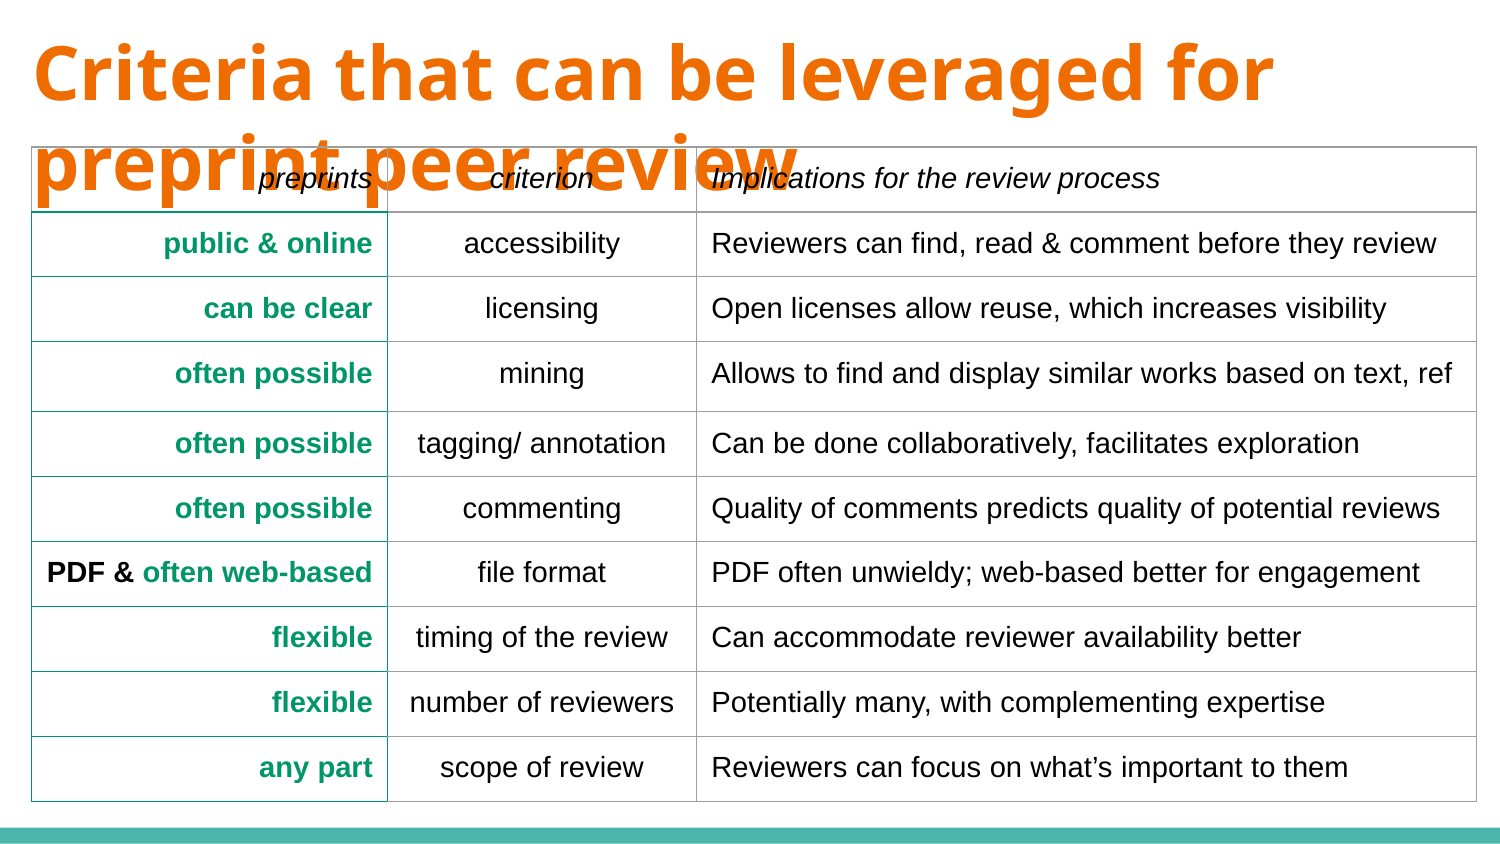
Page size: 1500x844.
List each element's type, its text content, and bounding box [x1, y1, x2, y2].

title Criteria that can be leveraged for preprint peer review [17, 10, 1500, 221]
table_header preprints [32, 148, 387, 211]
table_cell any part [32, 737, 387, 801]
table_cell file format [388, 542, 696, 606]
table_cell Quality of comments predicts quality of potential reviews [697, 477, 1476, 541]
table_header criterion [388, 148, 696, 211]
table_cell Can be done collaboratively, facilitates exploration [697, 412, 1476, 476]
table_cell mining [388, 342, 696, 411]
table_cell PDF often unwieldy; web-based better for engagement [697, 542, 1476, 606]
table_cell accessibility [388, 213, 696, 276]
table_header Implications for the review process [697, 148, 1476, 211]
table_cell number of reviewers [388, 672, 696, 736]
table_cell Reviewers can find, read & comment before they review [697, 213, 1476, 276]
table_cell often possible [32, 477, 387, 541]
table_cell licensing [388, 277, 696, 341]
table_cell timing of the review [388, 607, 696, 671]
table_cell often possible [32, 342, 387, 411]
table_cell can be clear [32, 277, 387, 341]
table_cell public & online [32, 213, 387, 276]
table_cell Potentially many, with complementing expertise [697, 672, 1476, 736]
table_cell Open licenses allow reuse, which increases visibility [697, 277, 1476, 341]
table_cell PDF & often web-based [32, 542, 387, 606]
table_cell scope of review [388, 737, 696, 801]
table_cell commenting [388, 477, 696, 541]
table_cell Reviewers can focus on what’s important to them [697, 737, 1476, 801]
table_cell Can accommodate reviewer availability better [697, 607, 1476, 671]
table_cell Allows to find and display similar works based on text, ref [697, 342, 1476, 411]
table_cell flexible [32, 607, 387, 671]
table_cell flexible [32, 672, 387, 736]
table_cell often possible [32, 412, 387, 476]
table_cell tagging/ annotation [388, 412, 696, 476]
